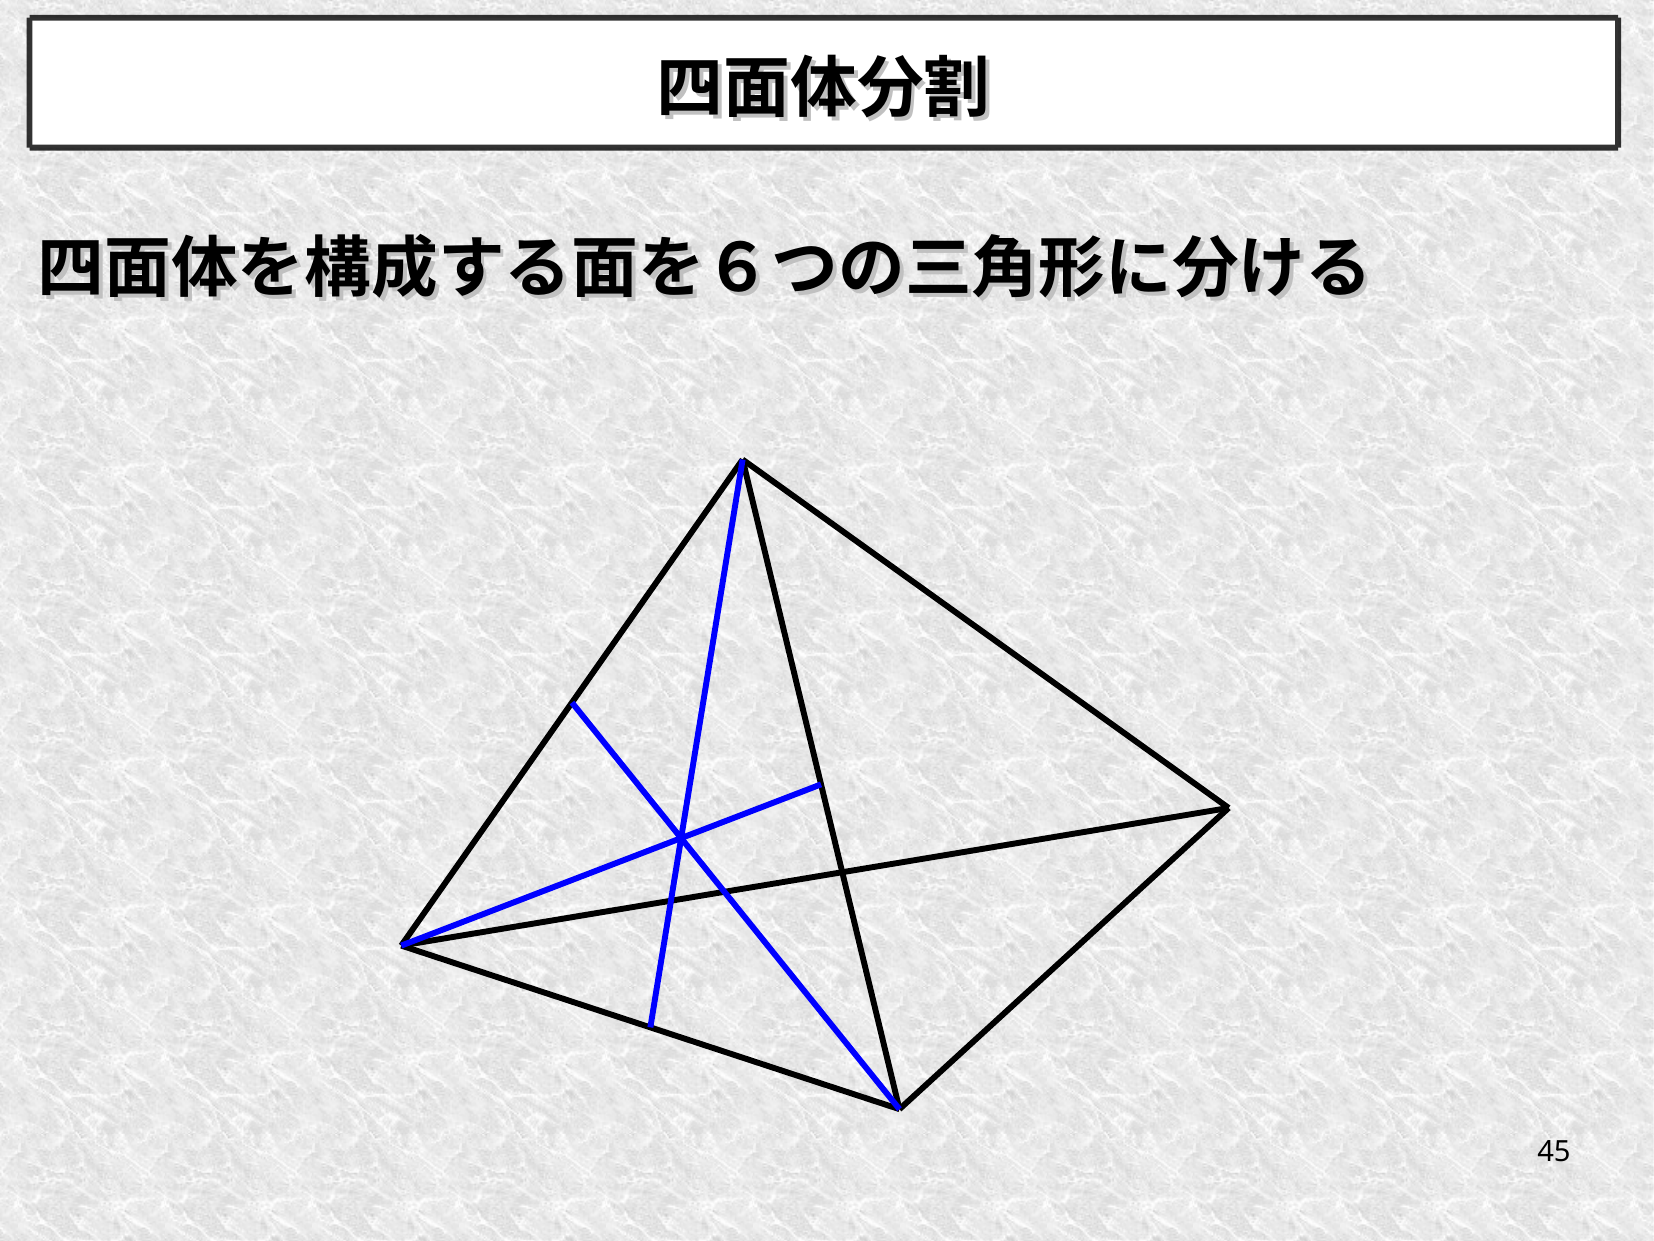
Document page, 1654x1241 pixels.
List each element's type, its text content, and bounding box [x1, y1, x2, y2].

text_box 四面体分割 [29, 17, 1619, 148]
picture [0, 0, 1654, 1241]
text_box 四面体を構成する面を６つの三角形に分ける [22, 206, 1368, 296]
